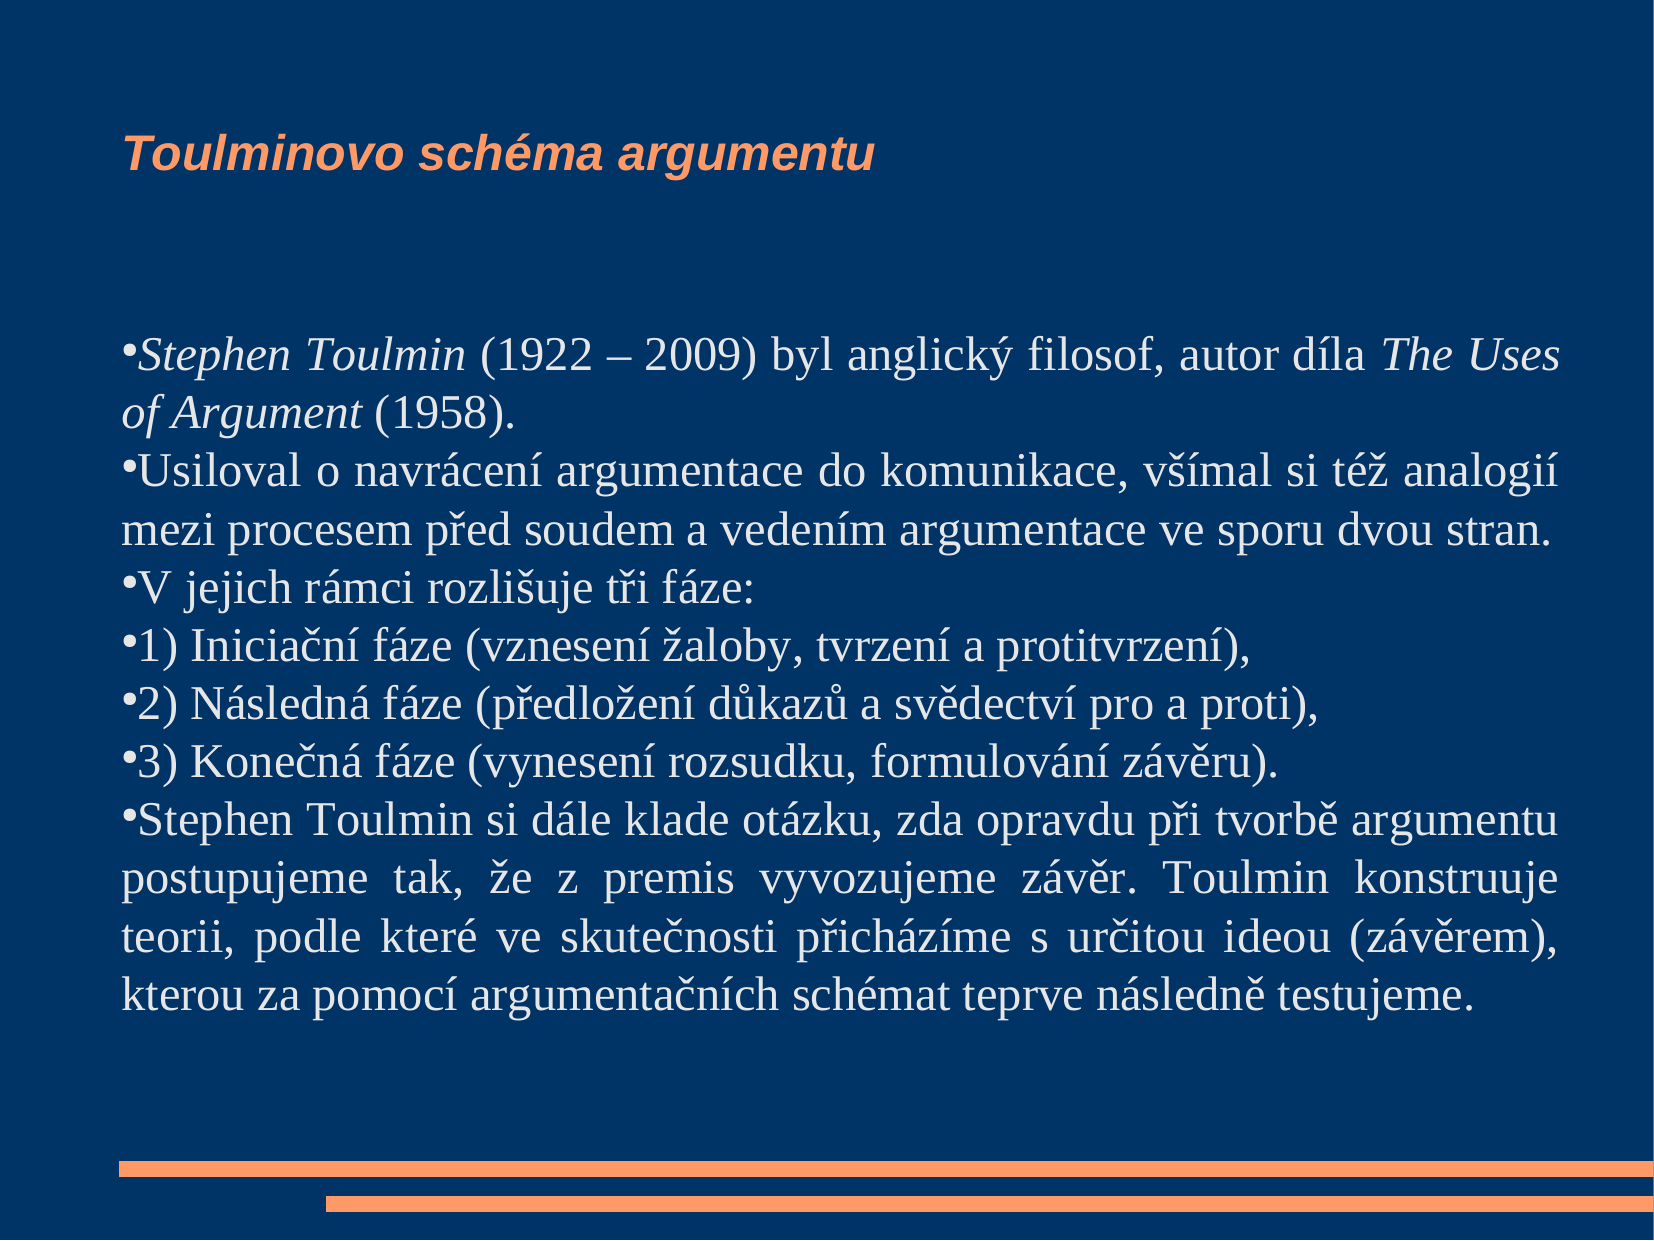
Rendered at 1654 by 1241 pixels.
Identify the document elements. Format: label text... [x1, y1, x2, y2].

list Stephen Toulmin (1922 – 2009) byl anglický filosof, autor díla The Uses of Argument (1958). Usiloval o navrácení argumentace do komunikace, všímal si též analogií mezi procesem před soudem a vedením argumentace ve sporu dvou stran. V jejich rámci rozlišuje tři fáze: 1) Iniciační fáze (vznesení žaloby, tvrzení a protitvrzení), 2) Následná fáze (předložení důkazů a svědectví pro a proti), 3) Konečná fáze (vynesení rozsudku, formulování závěru). Stephen Toulmin si dále klade otázku, zda opravdu při tvorbě argumentu postupujeme tak, že z premis vyvozujeme závěr. Toulmin konstruuje teorii, podle které ve skutečnosti přicházíme s určitou ideou (závěrem), kterou za pomocí argumentačních schémat teprve následně testujeme. [121, 322, 1561, 1132]
title Toulminovo schéma argumentu [121, 46, 1534, 254]
